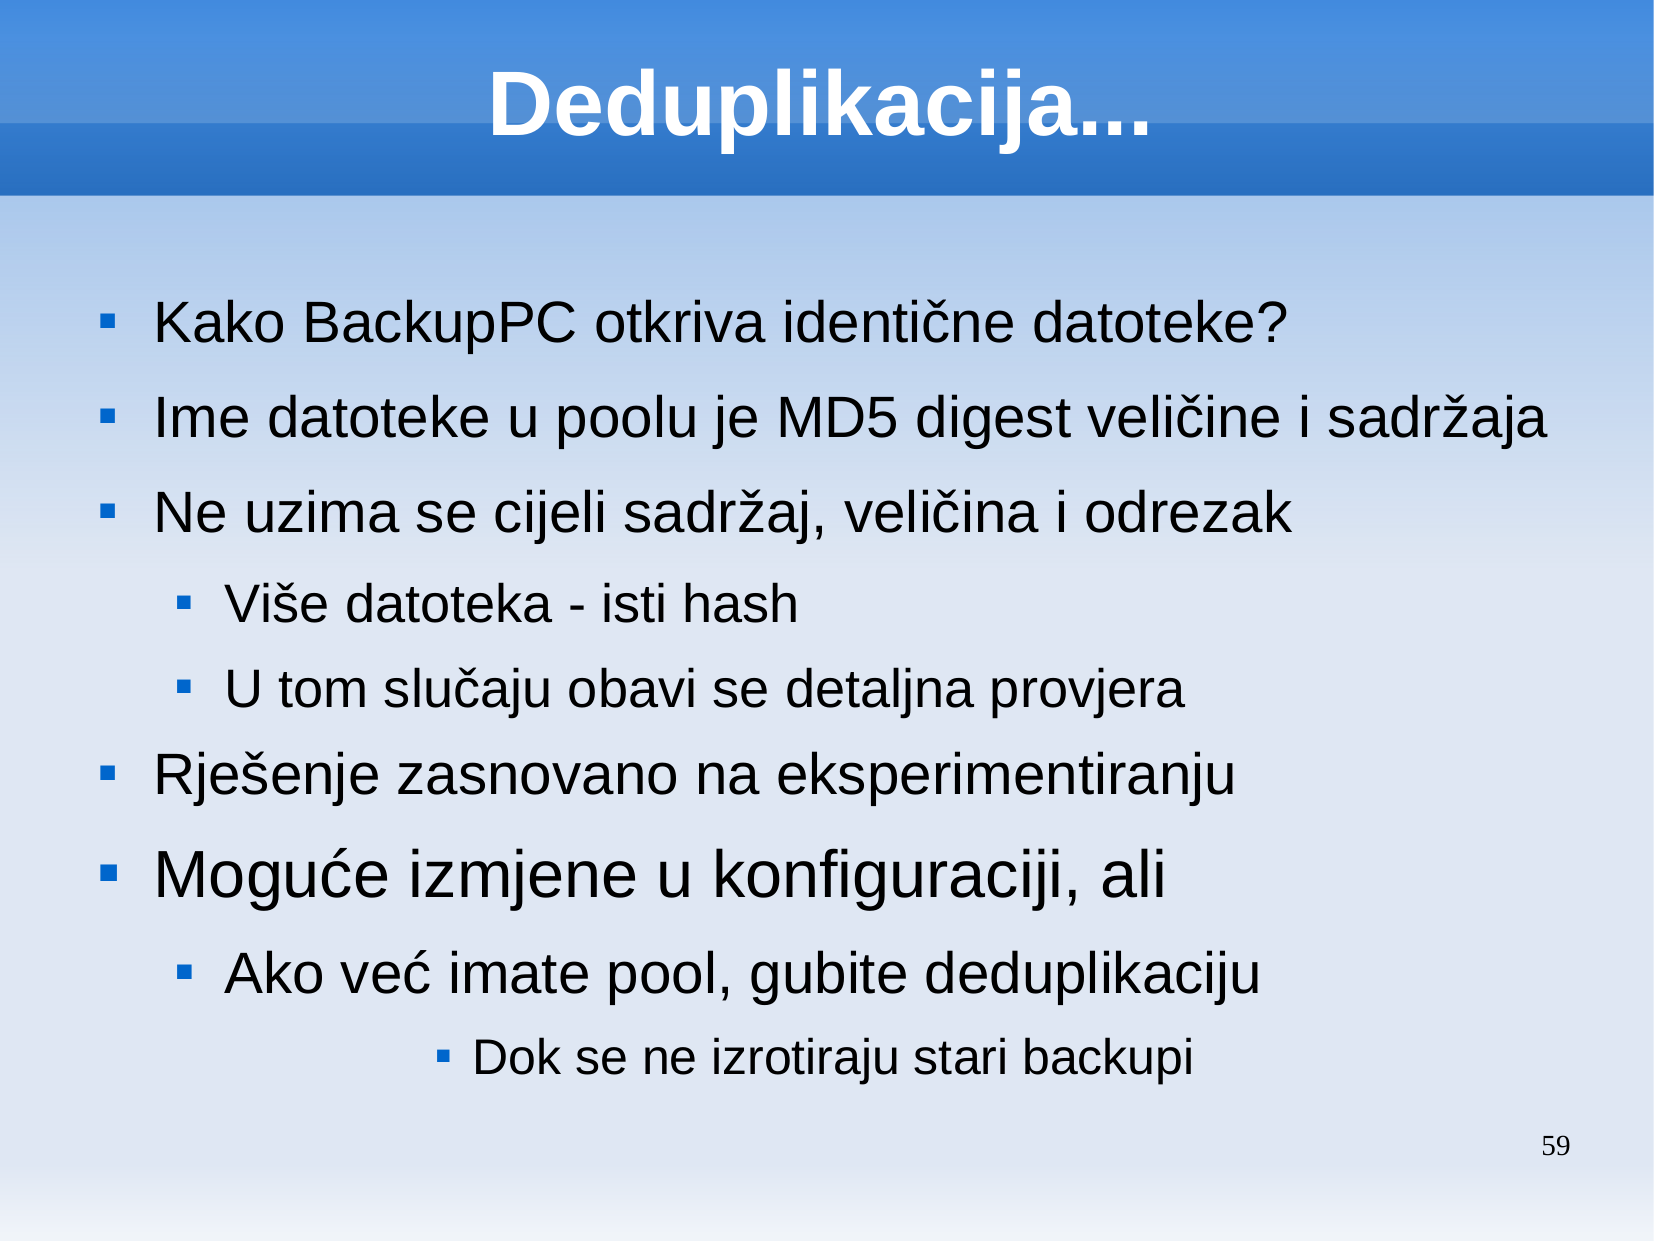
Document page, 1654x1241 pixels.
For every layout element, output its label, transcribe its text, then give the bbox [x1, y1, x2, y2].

list Kako BackupPC otkriva identične datoteke? Ime datoteke u poolu je MD5 digest veličine i sadržaja Ne uzima se cijeli sadržaj, veličina i odrezak Više datoteka - isti hash U tom slučaju obavi se detaljna provjera Rješenje zasnovano na eksperimentiranju Moguće izmjene u konfiguraciji, ali Ako već imate pool, gubite deduplikaciju Dok se ne izrotiraju stari backupi [82, 290, 1571, 1094]
picture [0, 0, 1654, 1241]
title Deduplikacija... [76, 7, 1565, 200]
